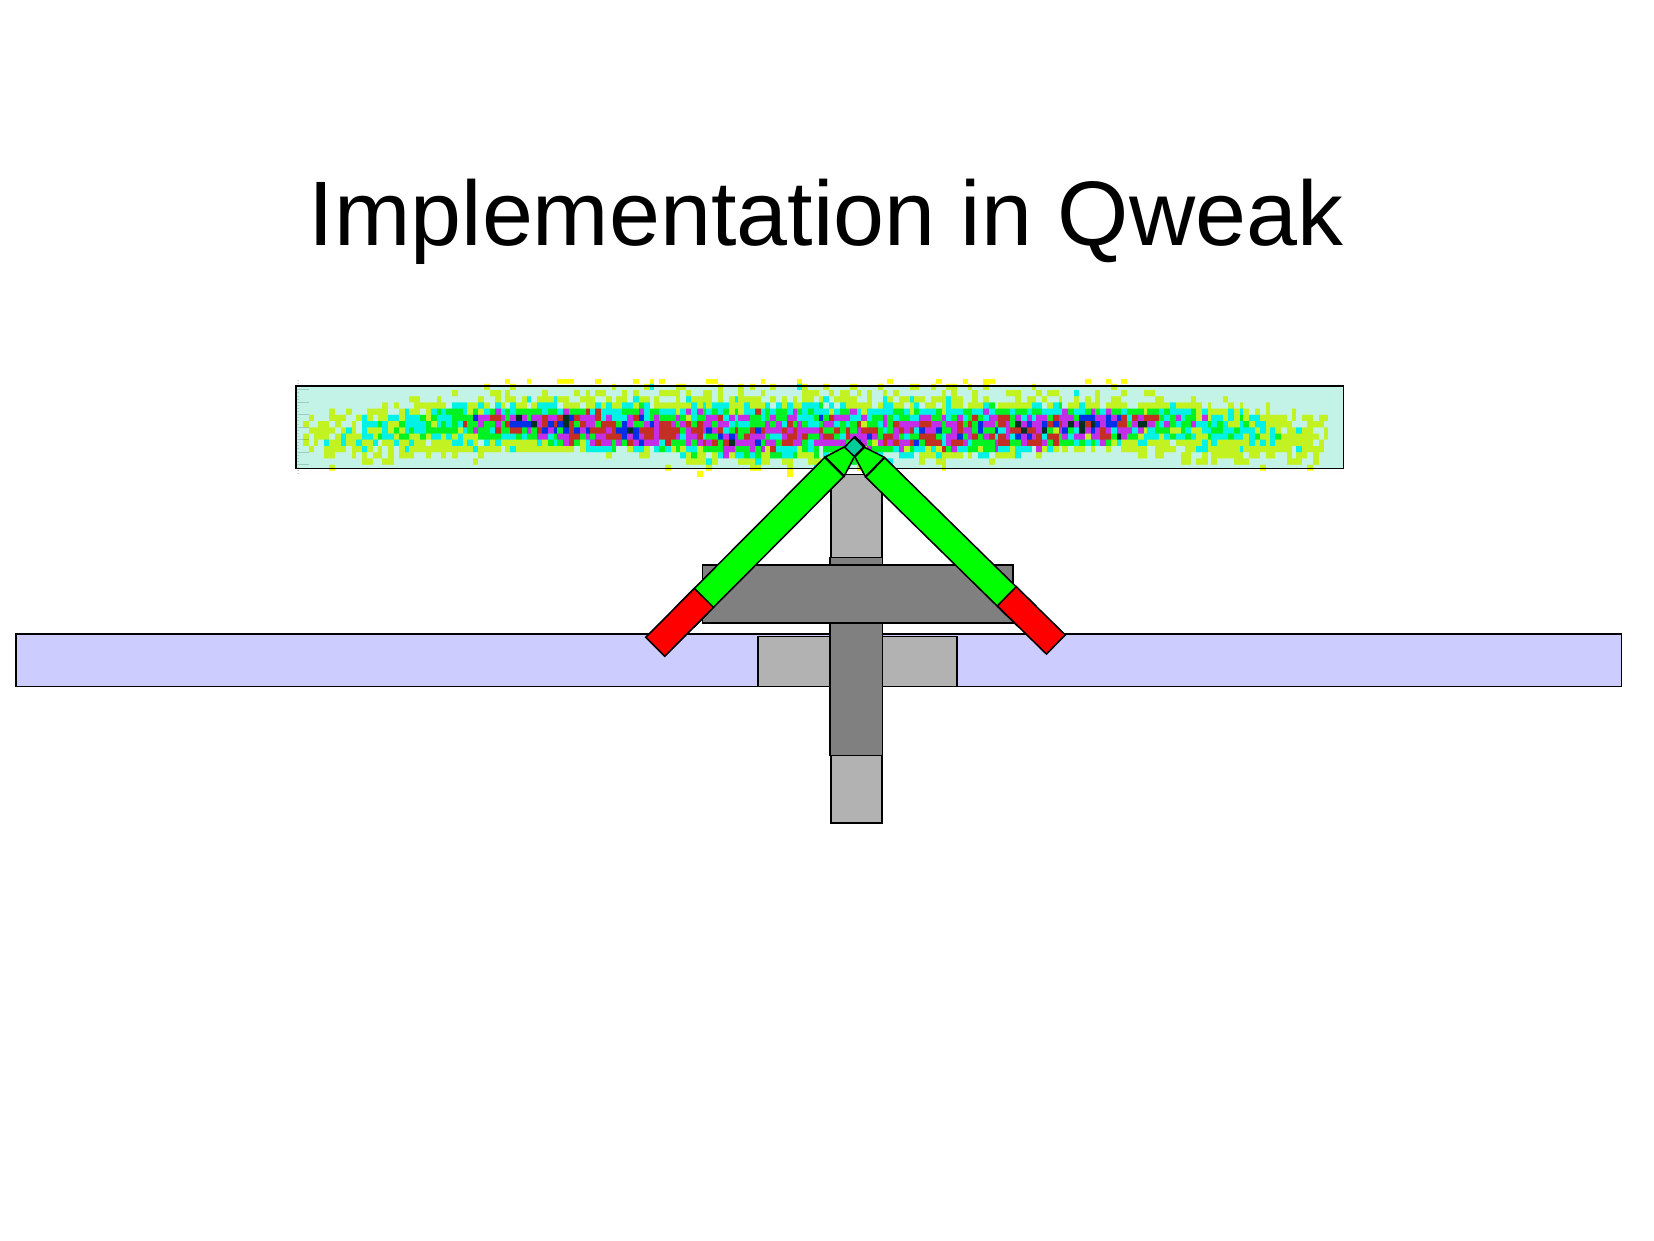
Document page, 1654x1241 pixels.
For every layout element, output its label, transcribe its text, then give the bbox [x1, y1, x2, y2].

picture [846, 469, 863, 474]
text_box [16, 385, 1622, 824]
text_box Implementation in Qweak [124, 110, 1530, 317]
picture [297, 379, 1344, 385]
picture [297, 469, 812, 477]
picture [898, 469, 1344, 477]
